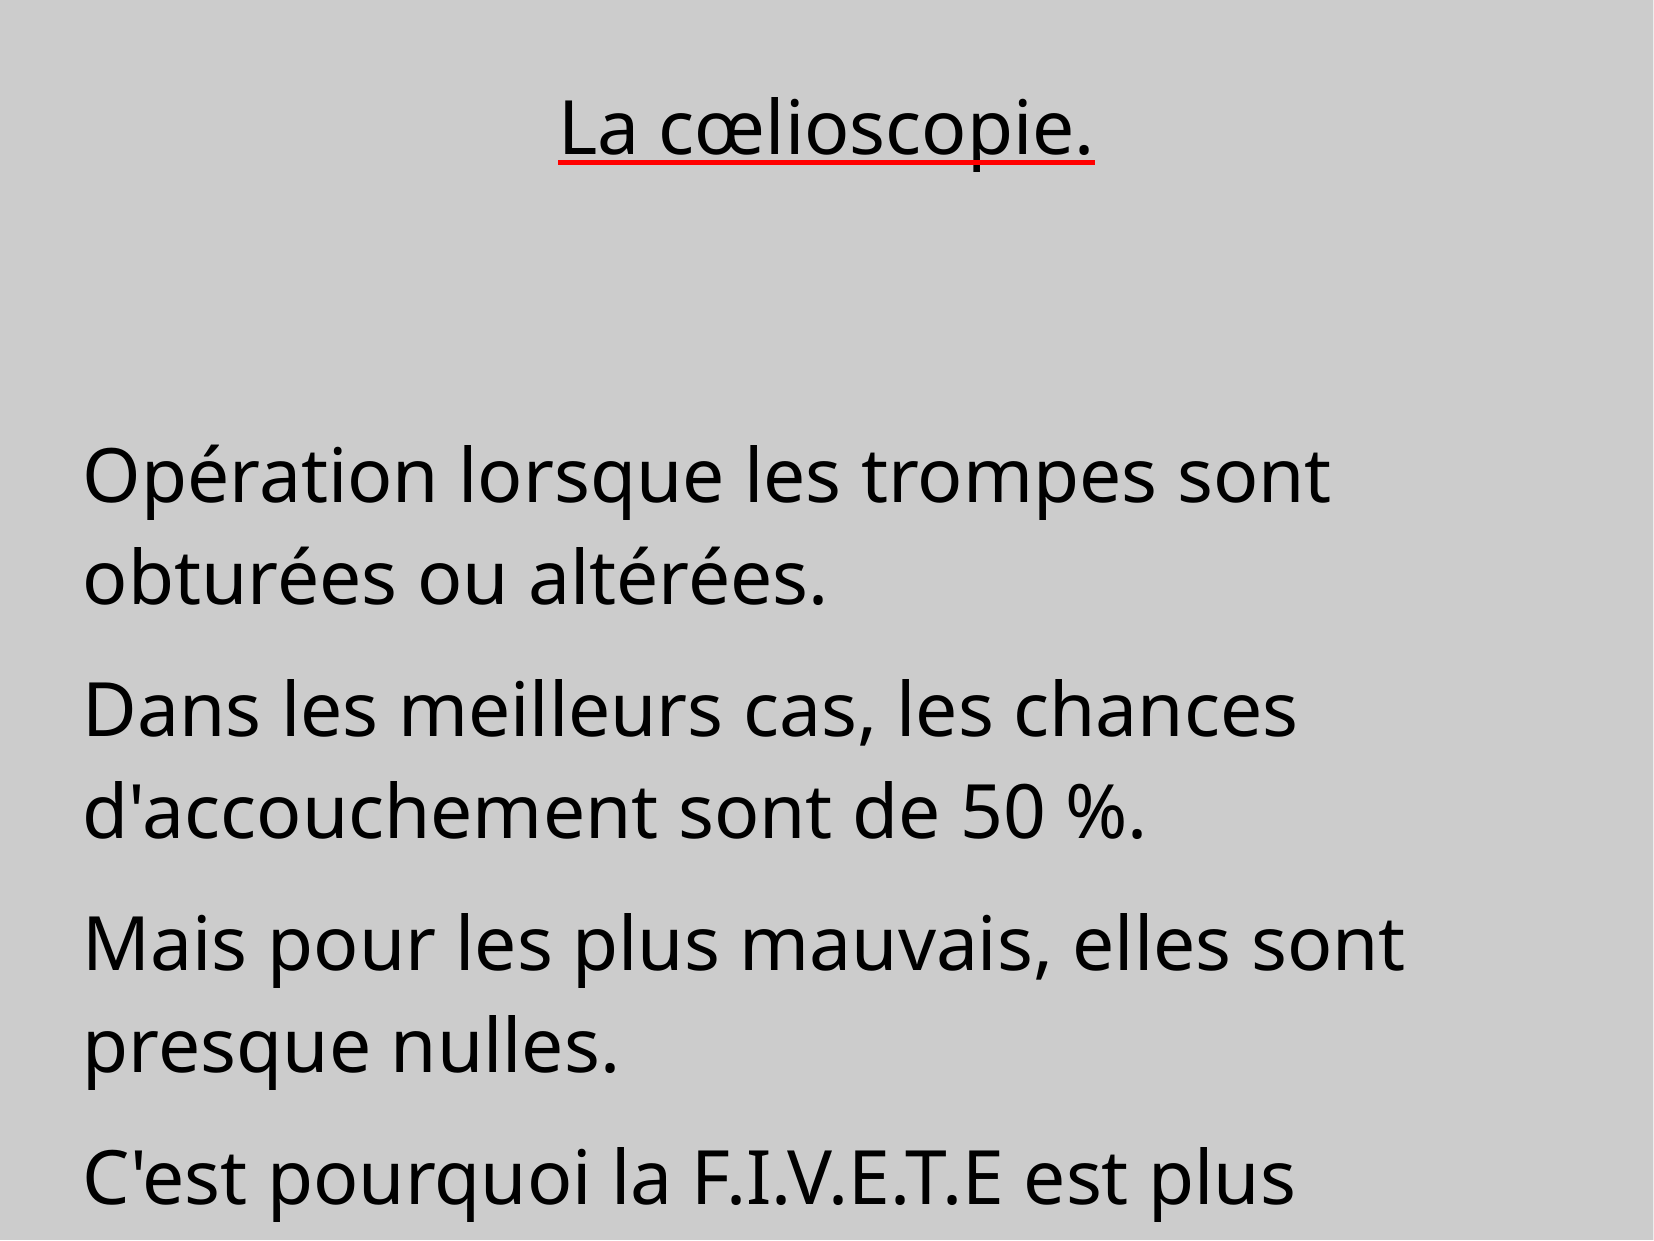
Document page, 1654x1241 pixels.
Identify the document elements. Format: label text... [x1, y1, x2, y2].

title La cœlioscopie. [82, 49, 1571, 257]
list Opération lorsque les trompes sont obturées ou altérées. Dans les meilleurs cas, les chances d'accouchement sont de 50 %. Mais pour les plus mauvais, elles sont presque nulles. C'est pourquoi la F.I.V.E.T.E est plus souvent pratiquée. [82, 290, 1571, 1155]
